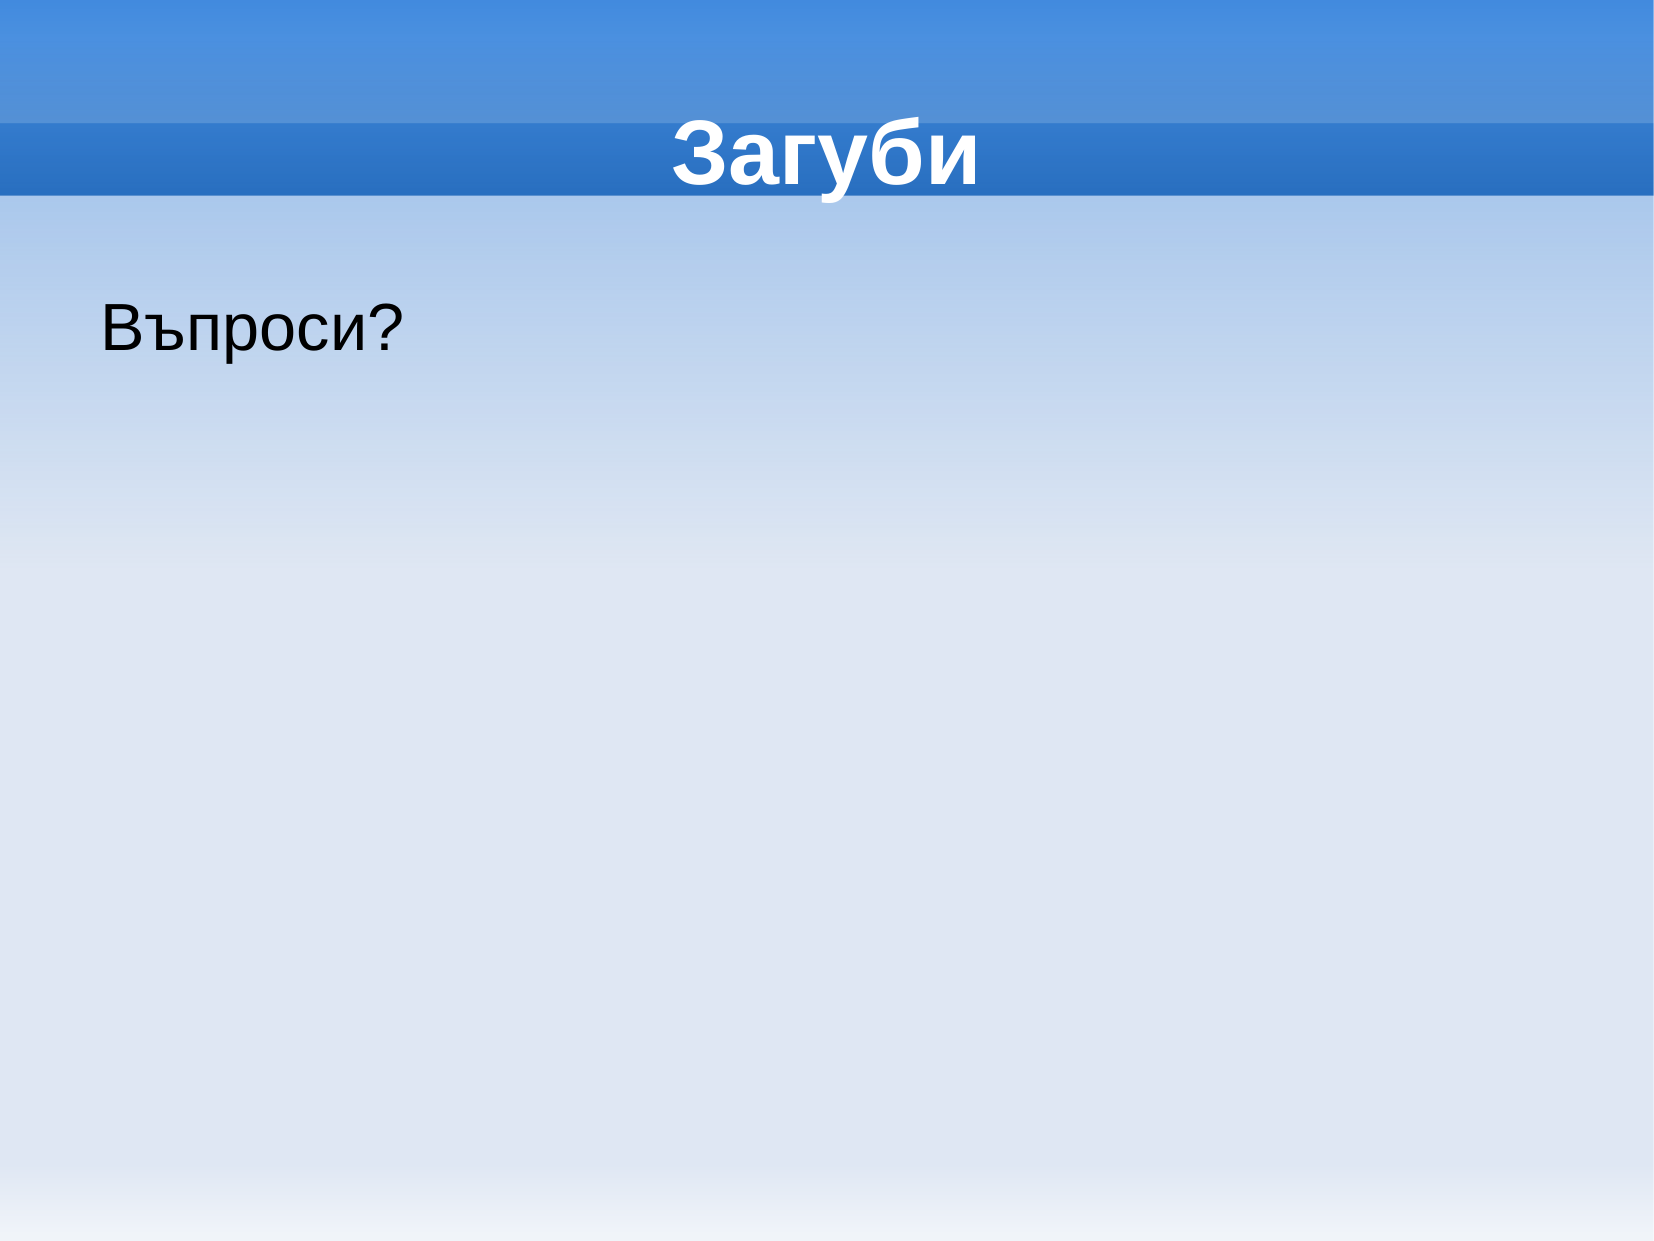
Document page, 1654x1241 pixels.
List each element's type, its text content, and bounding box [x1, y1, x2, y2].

title Загуби [82, 56, 1571, 250]
list Въпроси? [82, 290, 1571, 1094]
picture [0, 0, 1654, 1241]
